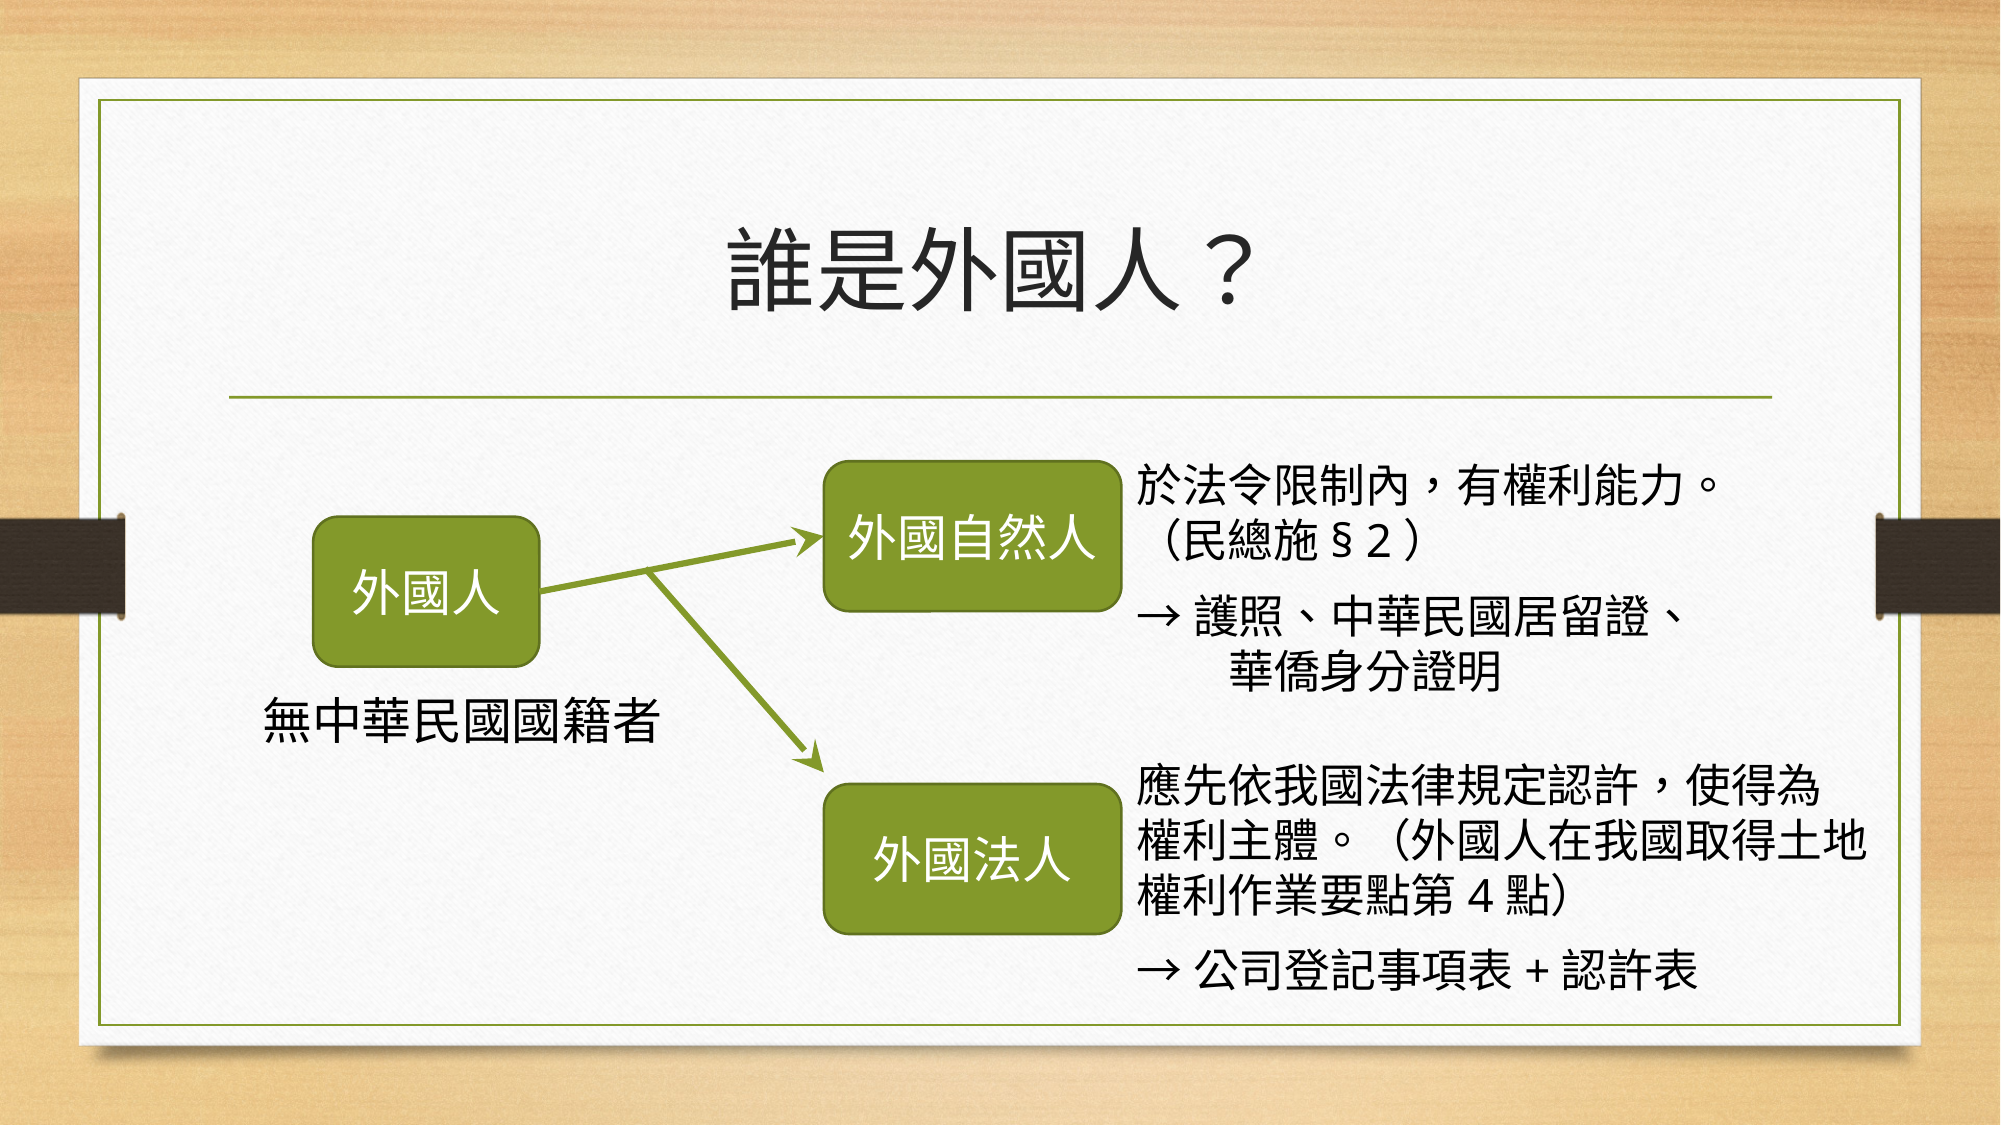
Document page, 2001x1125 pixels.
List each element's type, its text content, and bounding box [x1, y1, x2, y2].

text_box 外國自然人 [823, 461, 1122, 612]
text_box 於法令限制內，有權利能力。 （民總施§ 2） →護照、中華民國居留證、 華僑身分證明 [1121, 448, 1874, 722]
text_box 無中華民國國籍者 [247, 682, 678, 758]
text_box 外國人 [313, 516, 540, 667]
picture [0, 0, 2001, 1125]
text_box 外國法人 [823, 784, 1122, 935]
title 誰是外國人？ [212, 161, 1788, 375]
text_box 應先依我國法律規定認許，使得為 權利主體。（外國人在我國取得土地 權利作業要點第4點） →公司登記事項表+認許表 [1121, 748, 1943, 1027]
